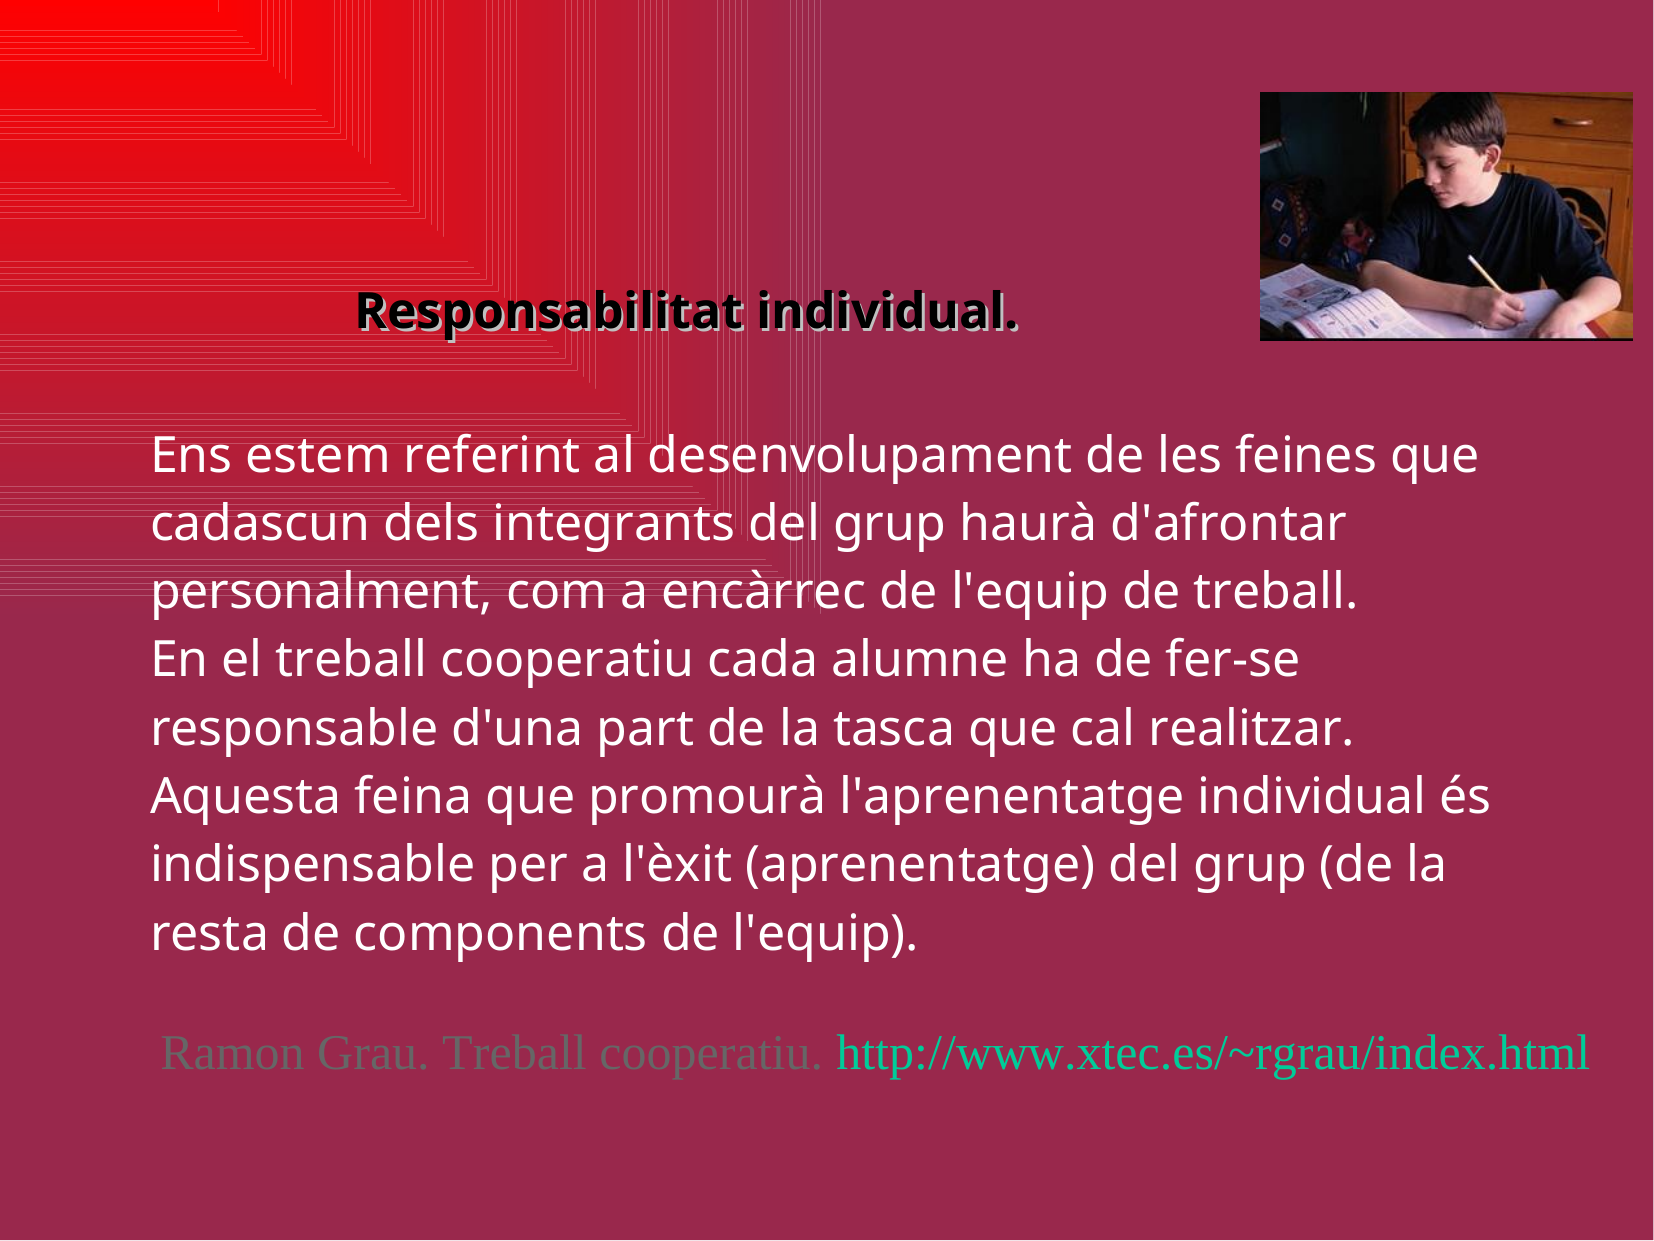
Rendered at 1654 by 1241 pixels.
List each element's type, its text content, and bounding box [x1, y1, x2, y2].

picture [1260, 92, 1633, 341]
text_box Ens estem referint al desenvolupament de les feines que cadascun dels integrants del grup haurà d'afrontar personalment, com a encàrrec de l'equip de treball. En el treball cooperatiu cada alumne ha de fer-se responsable d'una part de la tasca que cal realitzar. Aquesta feina que promourà l'aprenentatge individual és indispensable per a l'èxit (aprenentatge) del grup (de la resta de components de l'equip). [150, 387, 1501, 1071]
text_box Ramon Grau. Treball cooperatiu. http://www.xtec.es/~rgrau/index.html [160, 1024, 1591, 1087]
text_box Responsabilitat individual. [354, 274, 1337, 419]
